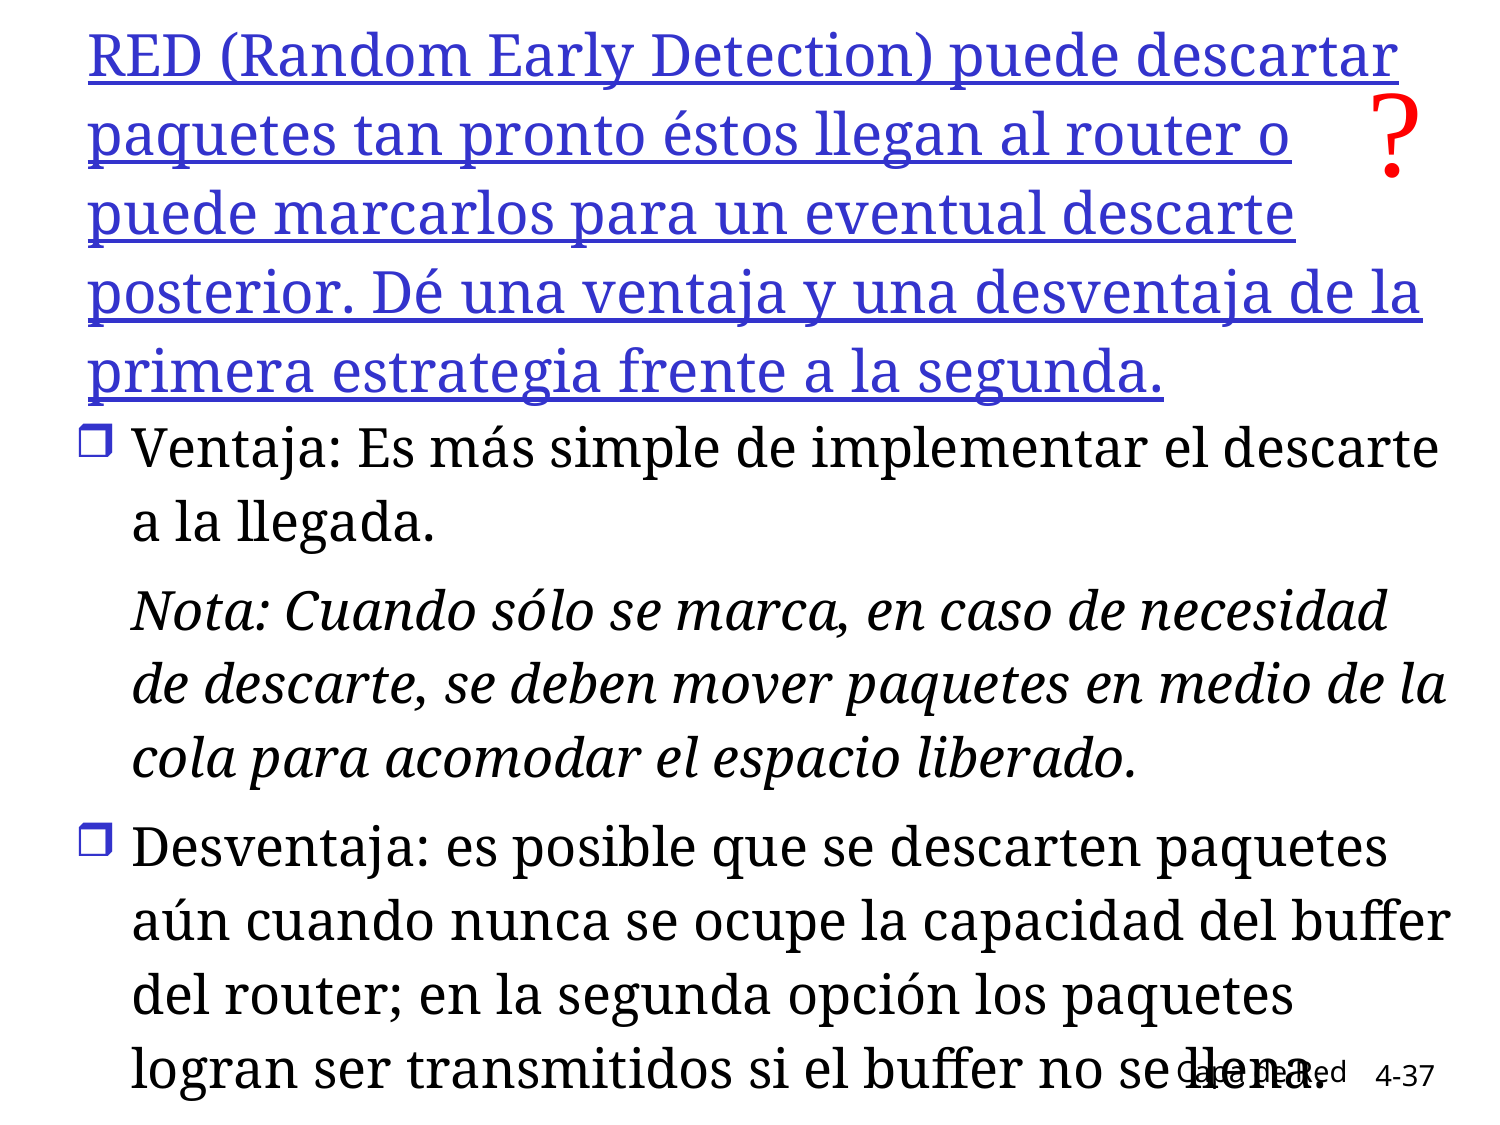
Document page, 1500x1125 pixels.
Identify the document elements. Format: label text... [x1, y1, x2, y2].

list Ventaja: Es más simple de implementar el descarte a la llegada. Nota: Cuando sólo se marca, en caso de necesidad de descarte, se deben mover paquetes en medio de la cola para acomodar el espacio liberado. Desventaja: es posible que se descarten paquetes aún cuando nunca se ocupe la capacidad del buffer del router; en la segunda opción los paquetes logran ser transmitidos si el buffer no se llena. [75, 409, 1463, 1053]
title RED (Random Early Detection) puede descartar paquetes tan pronto éstos llegan al router o puede marcarlos para un eventual descarte posterior. Dé una ventaja y una desventaja de la primera estrategia frente a la segunda. [87, 83, 1426, 341]
text_box ? [1352, 44, 1438, 294]
